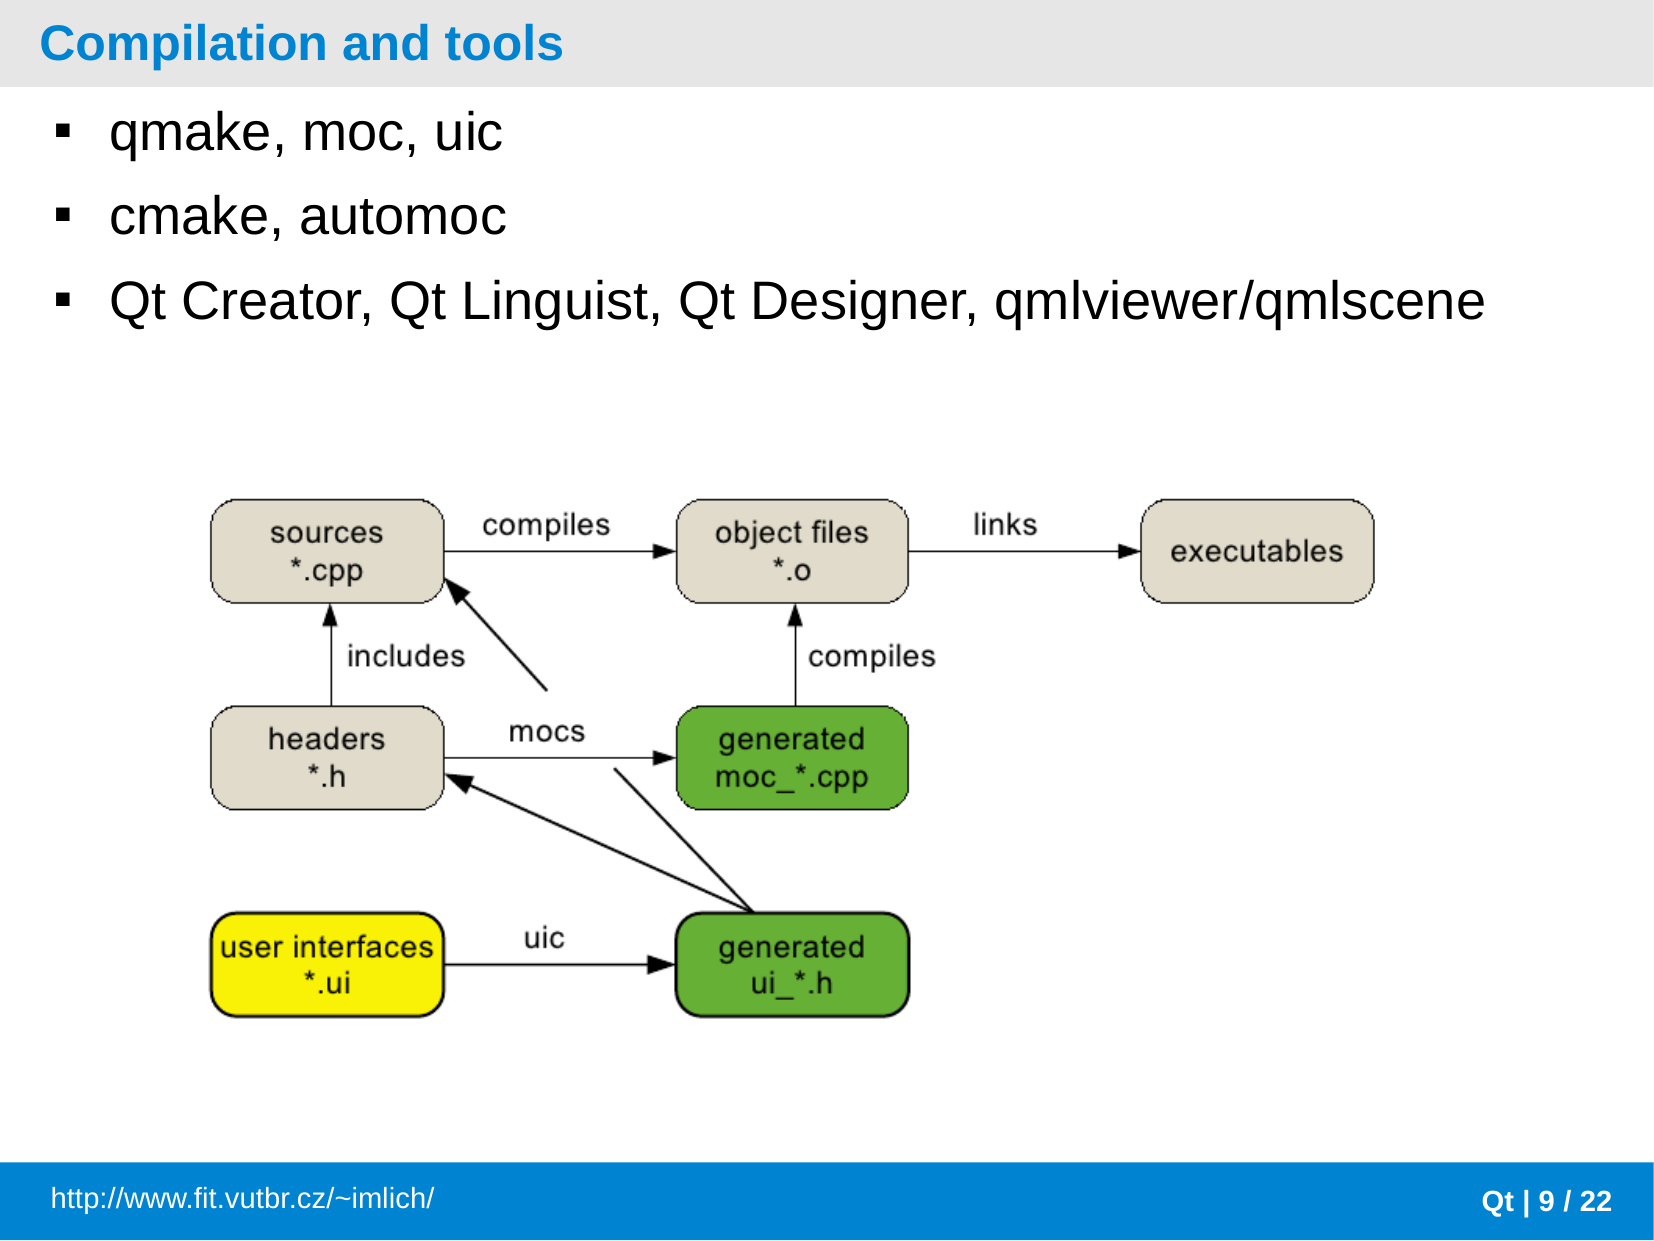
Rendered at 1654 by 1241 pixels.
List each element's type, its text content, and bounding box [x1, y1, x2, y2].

list qmake, moc, uic cmake, automoc Qt Creator, Qt Linguist, Qt Designer, qmlviewer/qmlscene [38, 101, 1616, 1126]
picture [187, 482, 1400, 1051]
title Compilation and tools [39, 5, 1615, 81]
